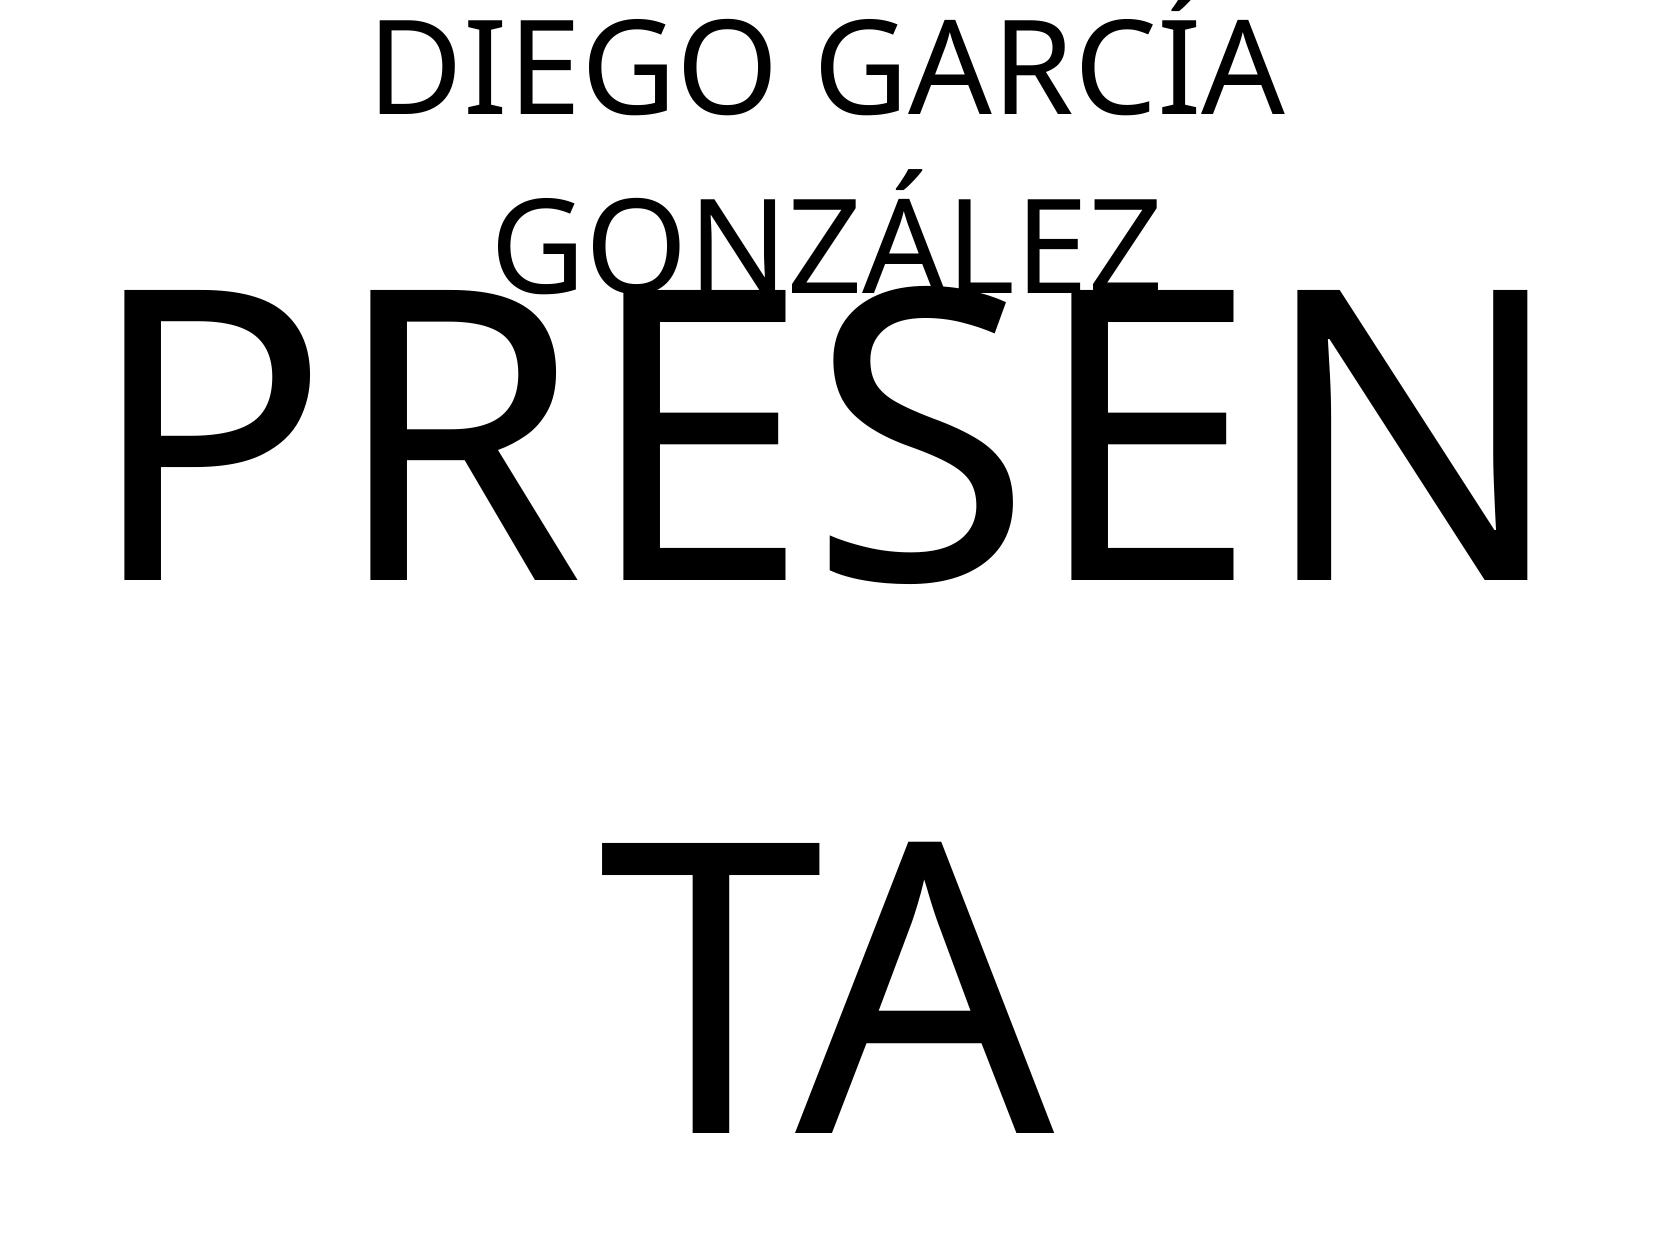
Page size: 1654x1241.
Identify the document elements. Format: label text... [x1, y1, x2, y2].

subtitle PRESENTA [82, 297, 1571, 1102]
title DIEGO GARCÍA GONZÁLEZ [82, 56, 1571, 250]
